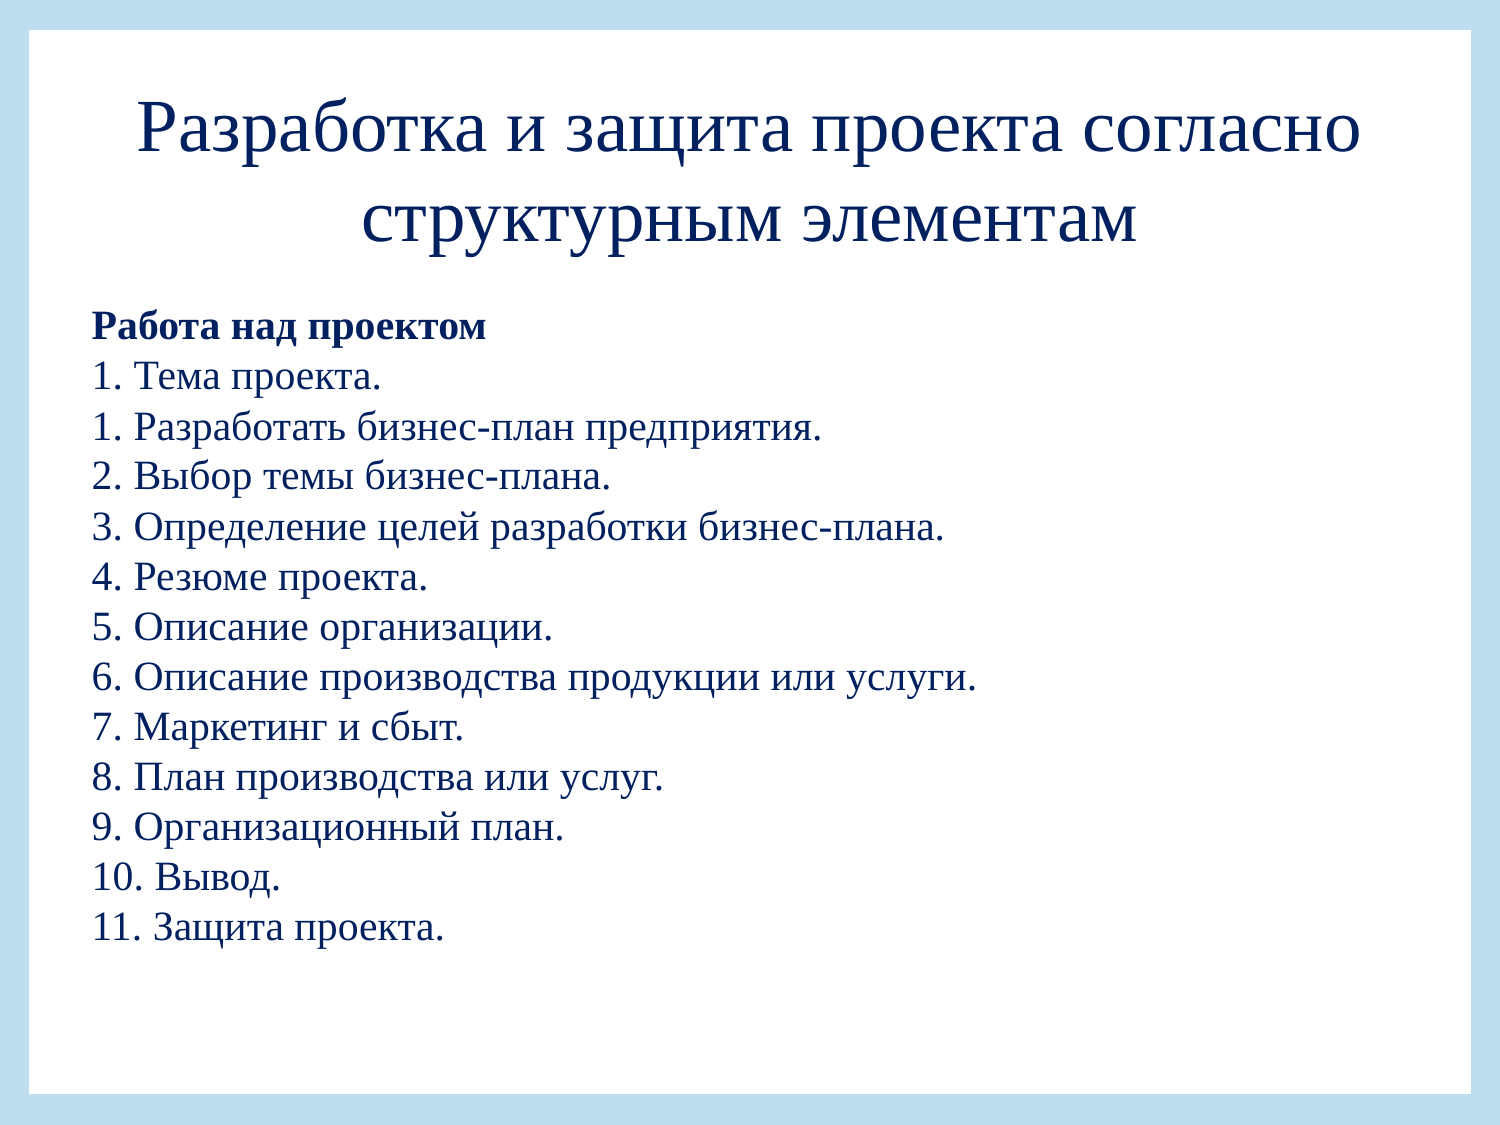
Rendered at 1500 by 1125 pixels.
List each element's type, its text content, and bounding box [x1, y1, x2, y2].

picture [29, 30, 1471, 1095]
title Разработка и защита проекта согласно структурным элементам [75, 30, 1426, 303]
text_box Работа над проектом 1. Тема проекта. 1. Разработать бизнес-план предприятия. 2. Выбор темы бизнес-плана. 3. Определение целей разработки бизнес-плана. 4. Резюме проекта. 5. Описание организации. 6. Описание производства продукции или услуги. 7. Маркетинг и сбыт. 8. План производства или услуг. 9. Организационный план. 10. Вывод. 11. Защита проекта. [77, 291, 1423, 1001]
